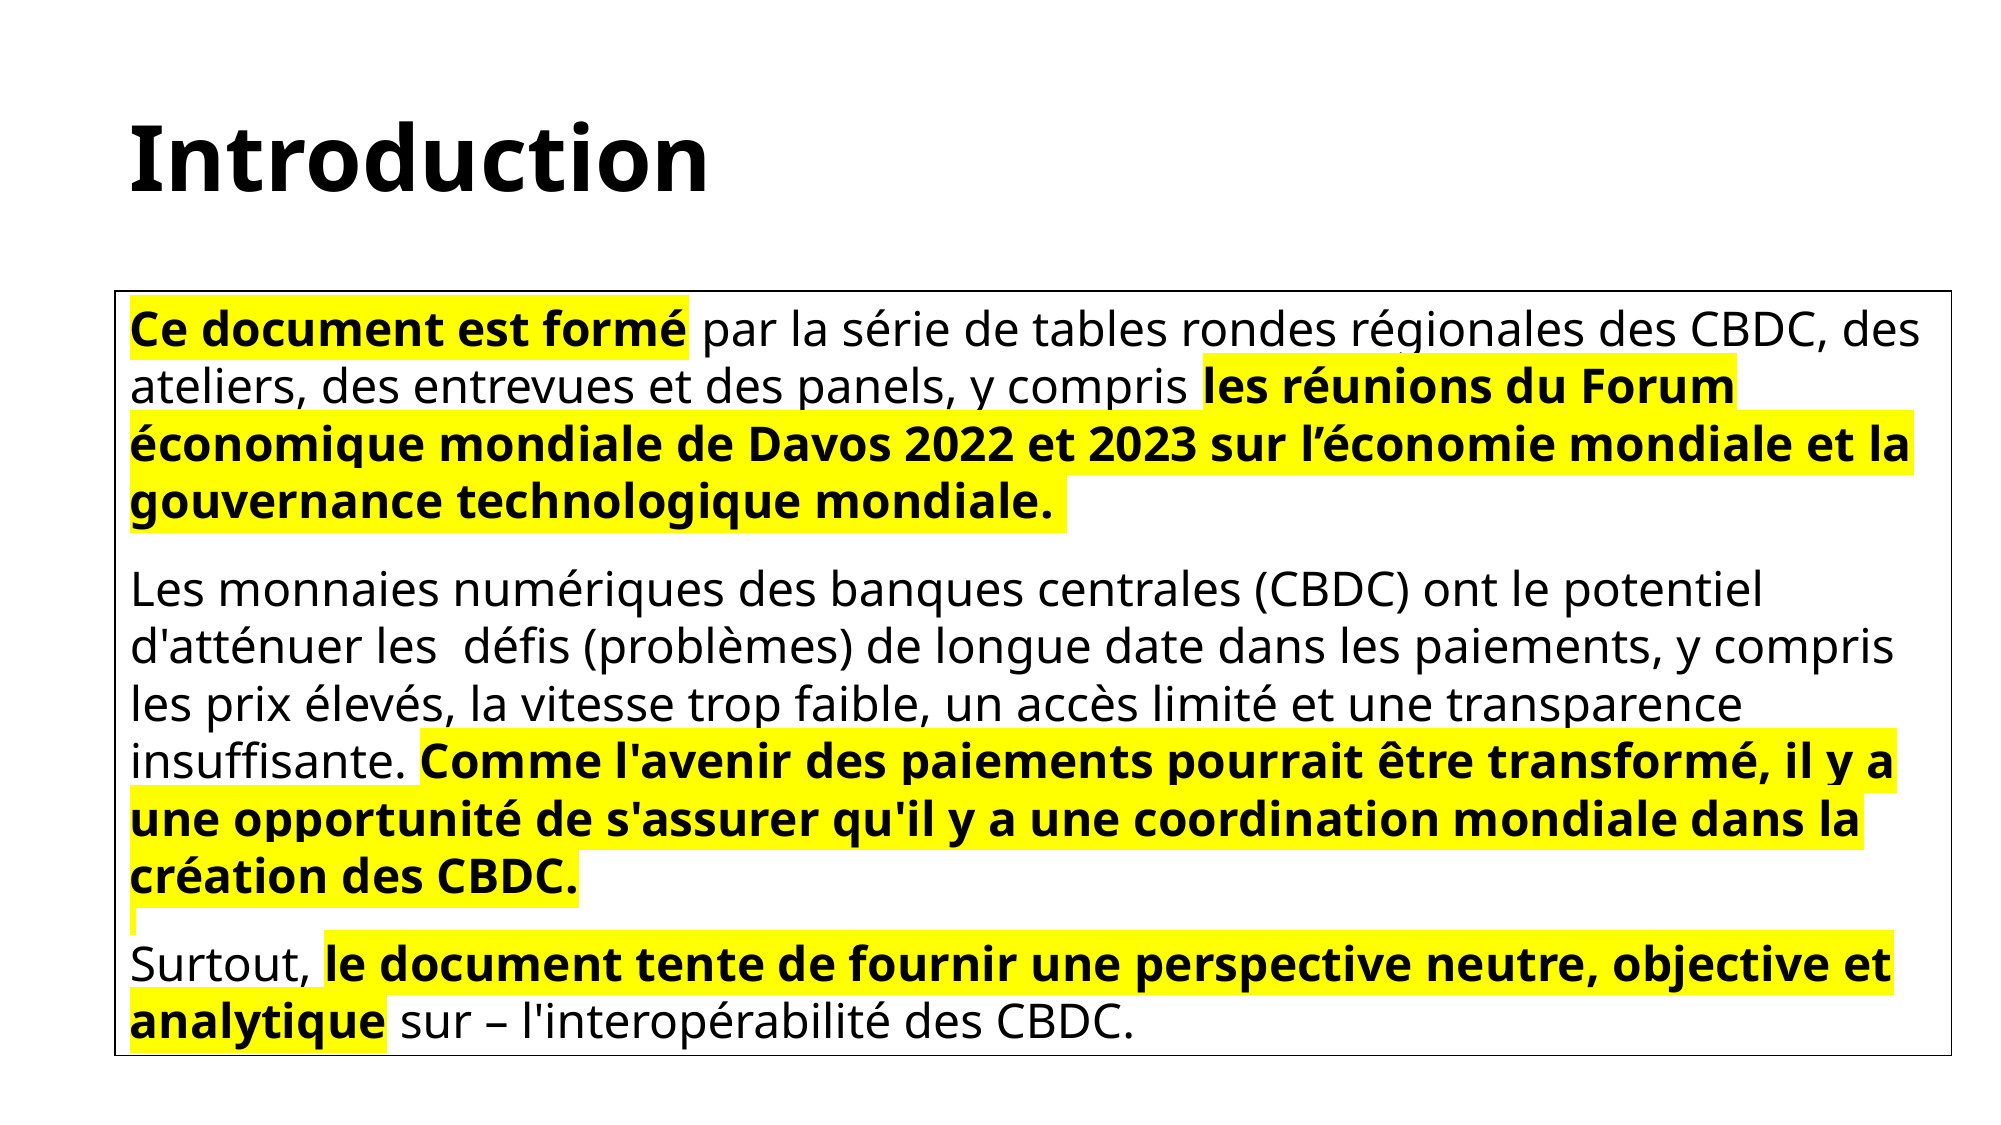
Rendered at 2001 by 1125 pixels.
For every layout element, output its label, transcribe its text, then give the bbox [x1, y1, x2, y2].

text_box Ce document est formé par la série de tables rondes régionales des CBDC, des ateliers, des entrevues et des panels, y compris les réunions du Forum économique mondiale de Davos 2022 et 2023 sur l’économie mondiale et la gouvernance technologique mondiale. Les monnaies numériques des banques centrales (CBDC) ont le potentiel d'atténuer les défis (problèmes) de longue date dans les paiements, y compris les prix élevés, la vitesse trop faible, un accès limité et une transparence insuffisante. Comme l'avenir des paiements pourrait être transformé, il y a une opportunité de s'assurer qu'il y a une coordination mondiale dans la création des CBDC. Surtout, le document tente de fournir une perspective neutre, objective et analytique sur – l'interopérabilité des CBDC. [114, 291, 1952, 1006]
text_box Introduction [114, 92, 1026, 219]
